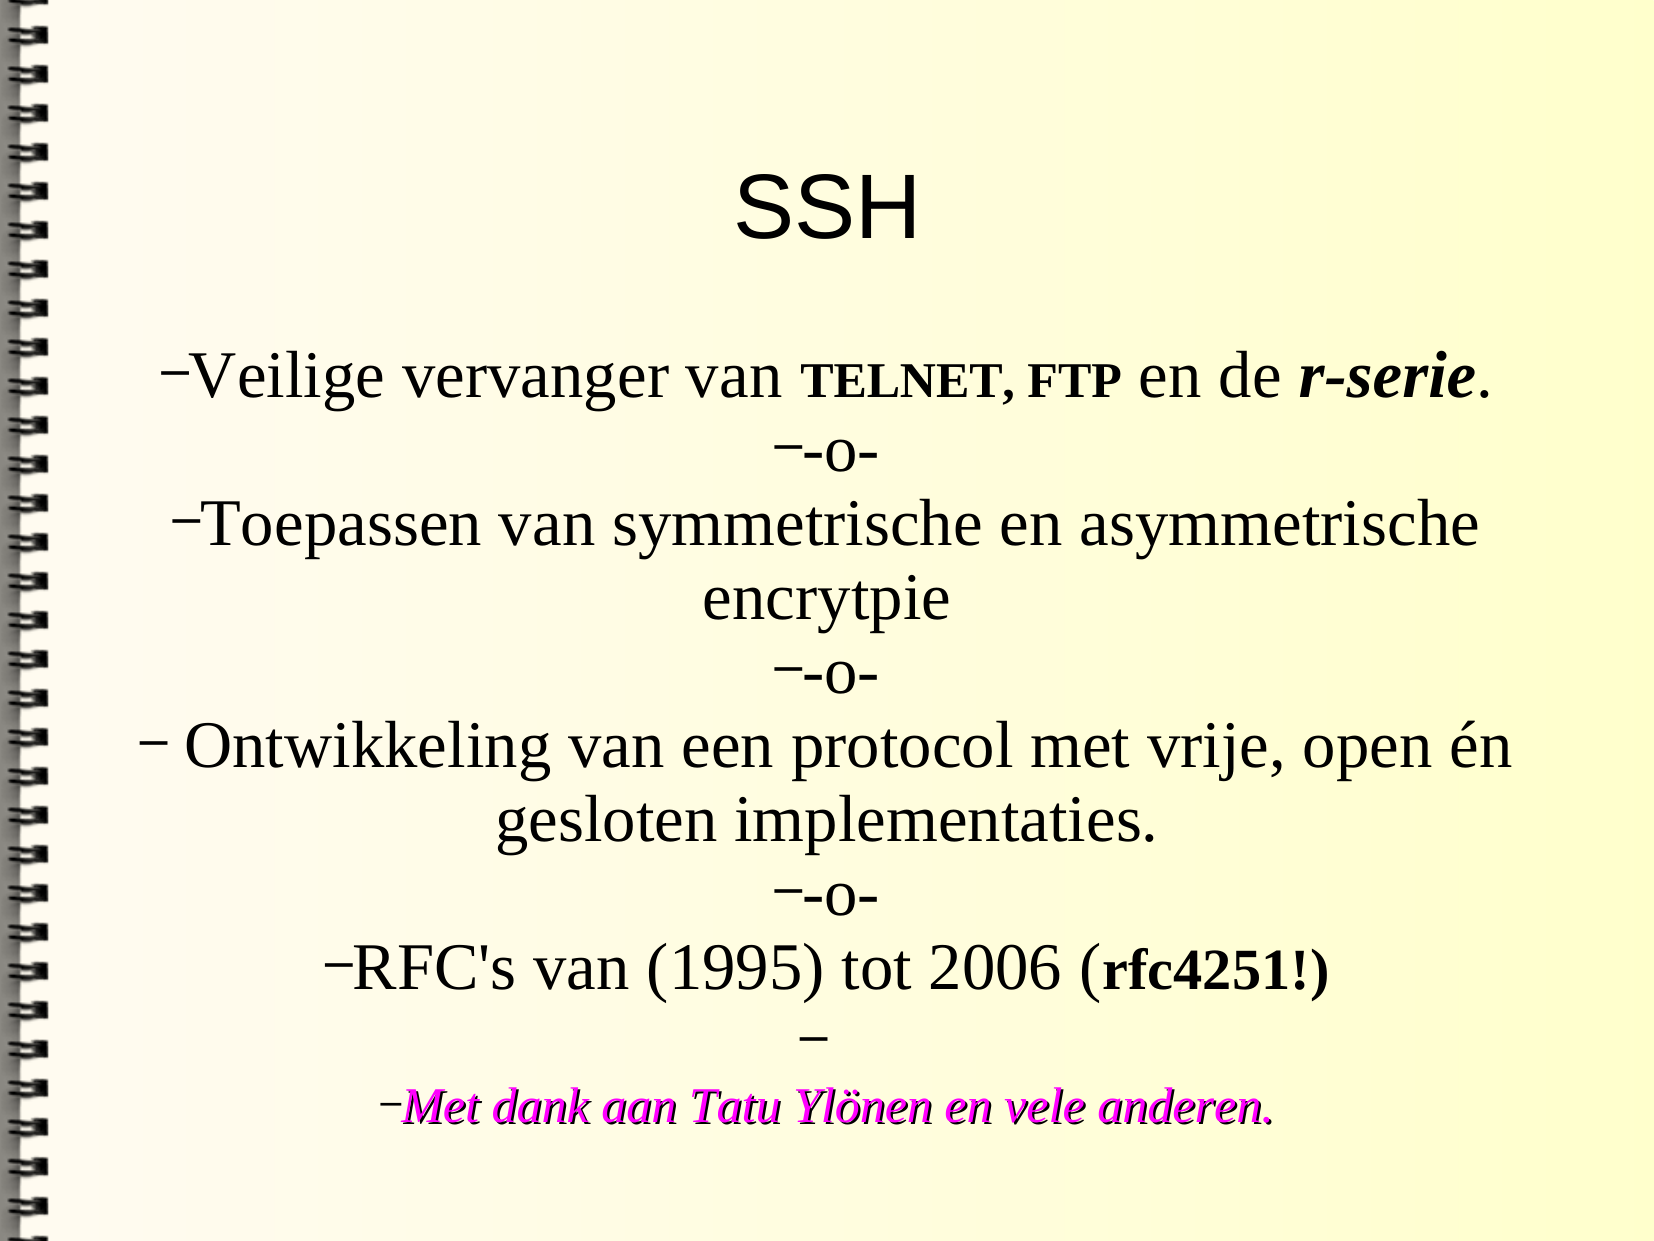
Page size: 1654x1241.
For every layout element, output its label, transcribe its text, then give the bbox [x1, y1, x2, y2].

picture [0, 0, 1654, 1241]
title SSH [121, 102, 1534, 311]
subtitle Veilige vervanger van TELNET, FTP en de r-serie. -o- Toepassen van symmetrische en asymmetrische encrytpie -o- Ontwikkeling van een protocol met vrije, open én gesloten implementaties. -o- RFC's van (1995) tot 2006 (rfc4251!) Met dank aan Tatu Ylönen en vele anderen. [121, 337, 1534, 1134]
